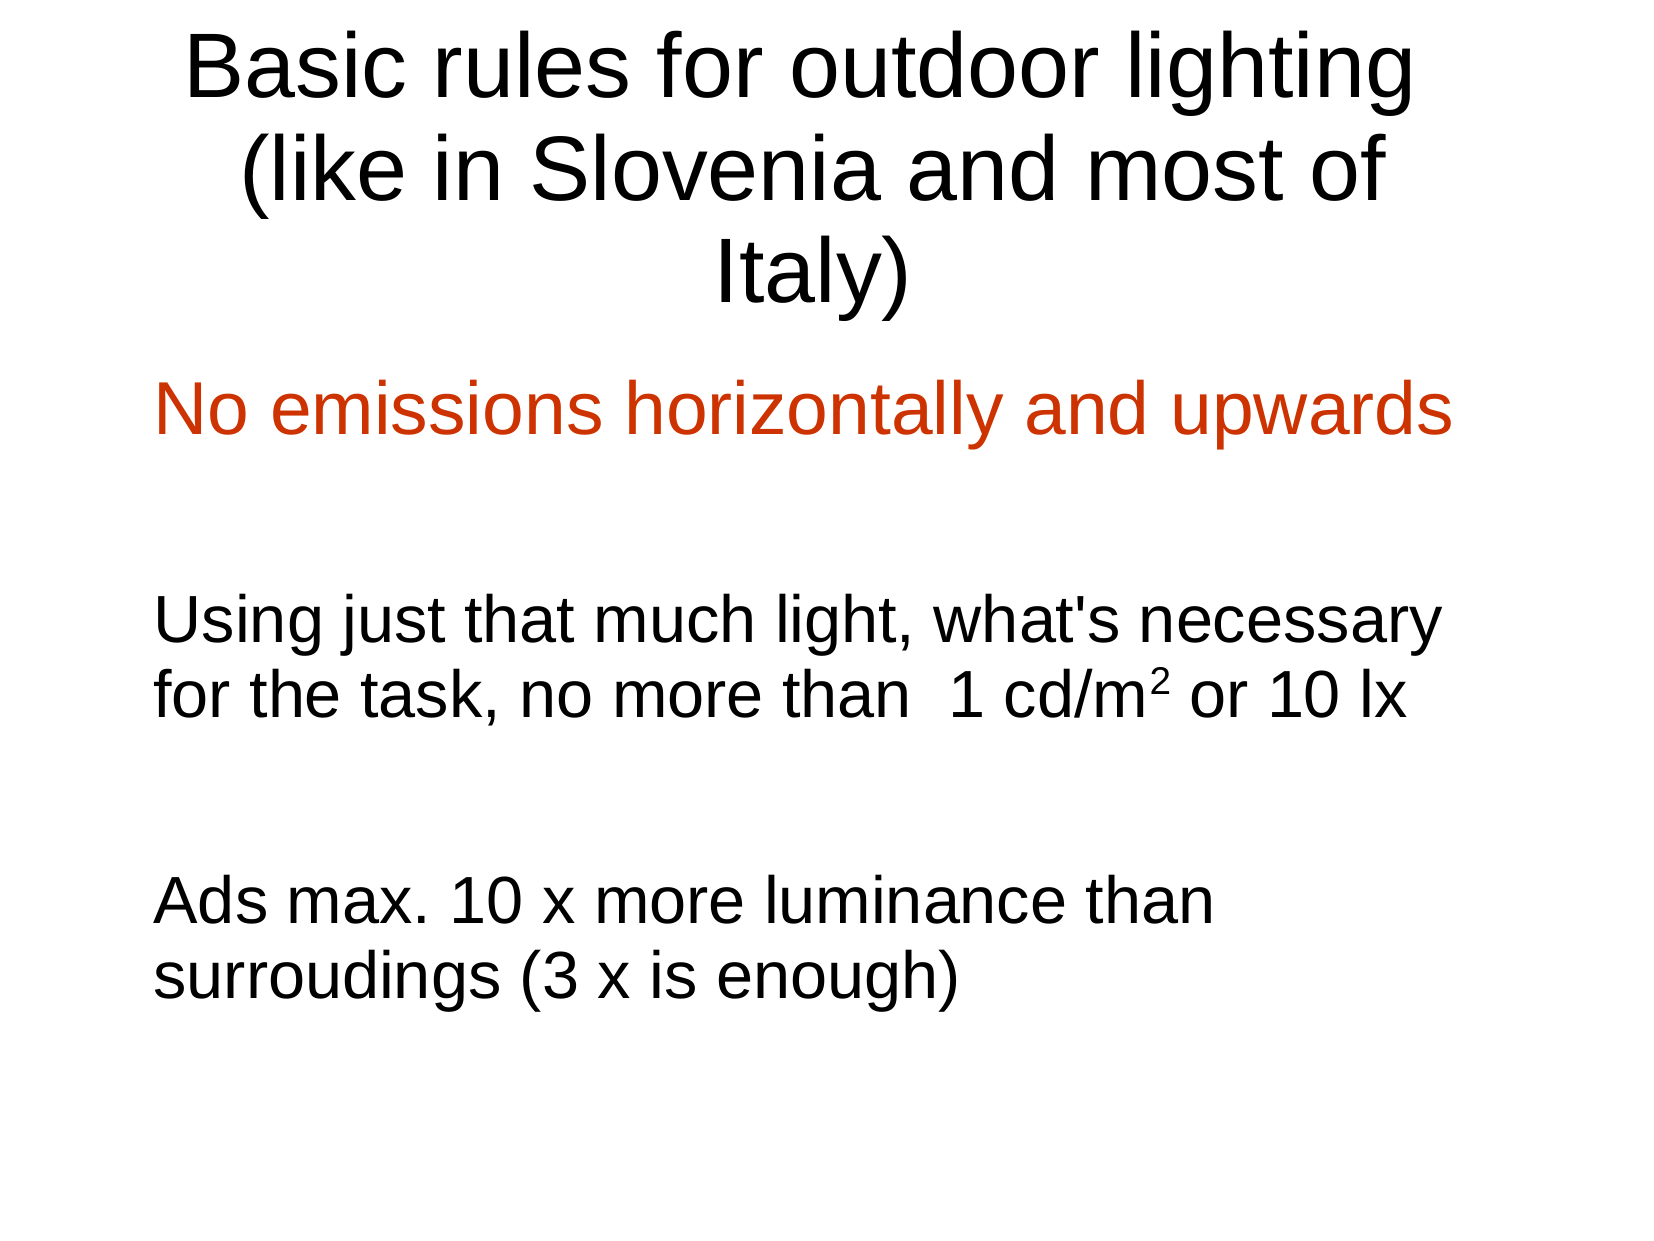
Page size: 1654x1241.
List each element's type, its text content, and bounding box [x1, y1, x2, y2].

title Basic rules for outdoor lighting (like in Slovenia and most of Italy) [138, 5, 1489, 331]
list No emissions horizontally and upwards Using just that much light, what's necessary for the task, no more than 1 cd/m2 or 10 lx Ads max. 10 x more luminance than surroudings (3 x is enough) [153, 262, 1504, 1119]
